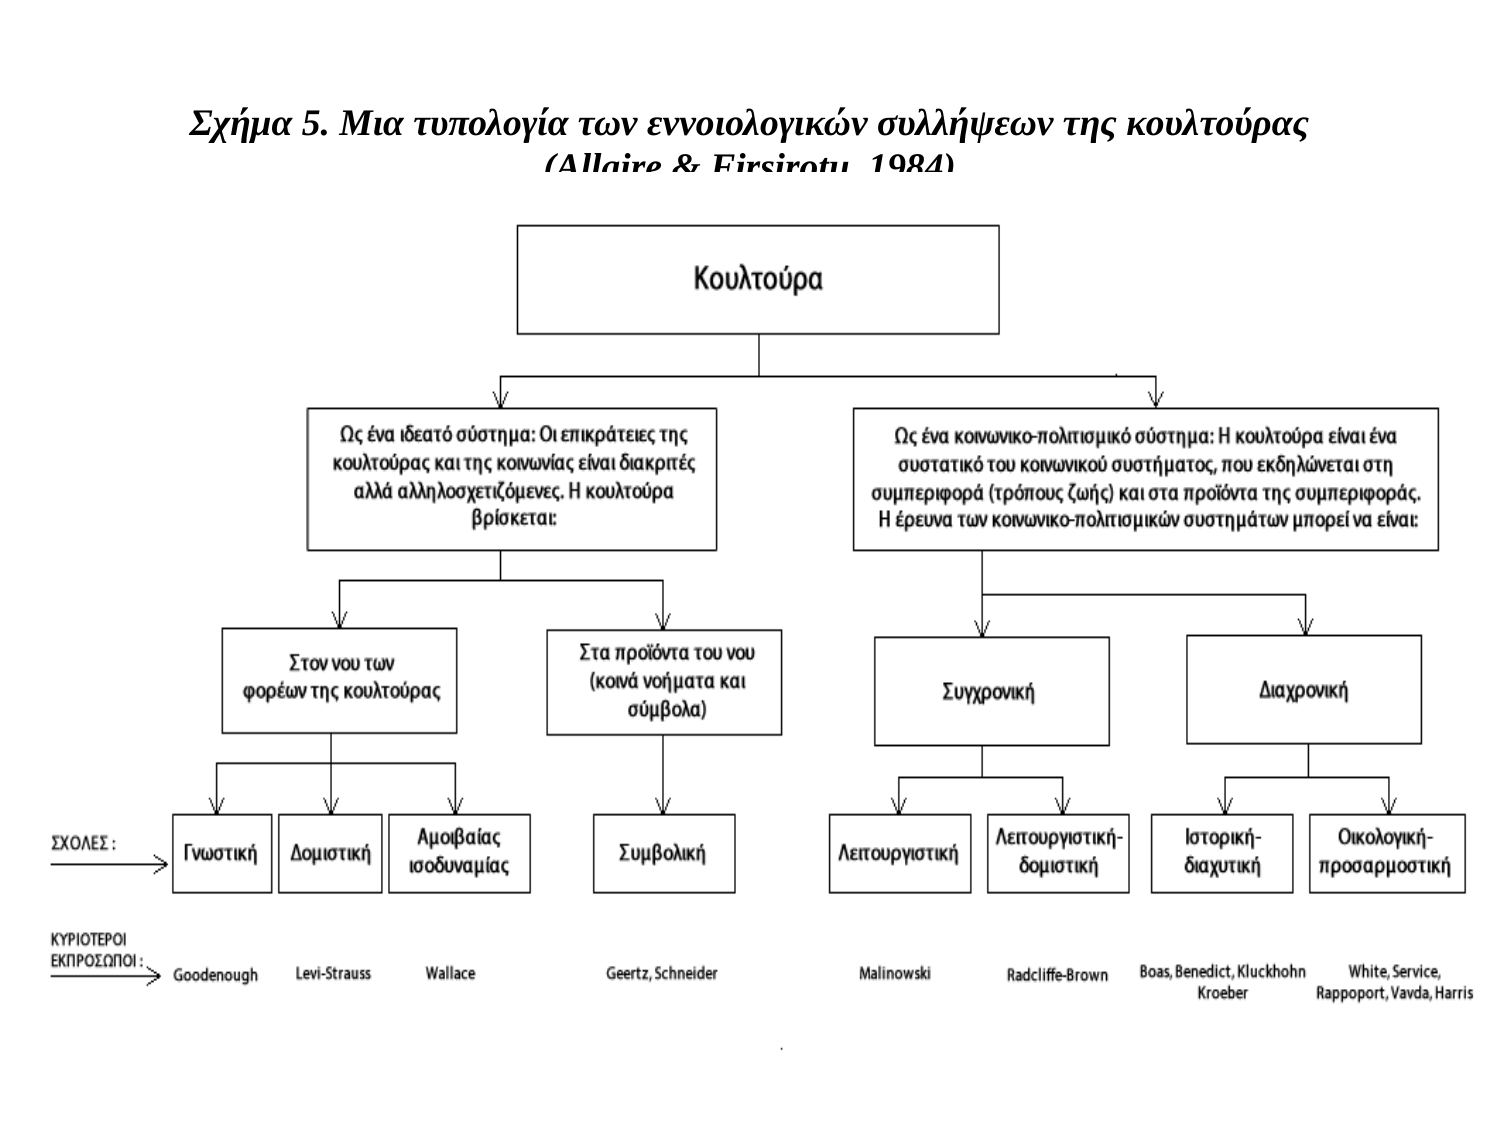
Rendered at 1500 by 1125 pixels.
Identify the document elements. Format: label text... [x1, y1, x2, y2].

title Σχήμα 5. Μια τυπολογία των εννοιολογικών συλλήψεων της κουλτούρας (Allaire & Firsirotu, 1984) [75, 45, 1425, 172]
picture [17, 172, 1500, 1059]
